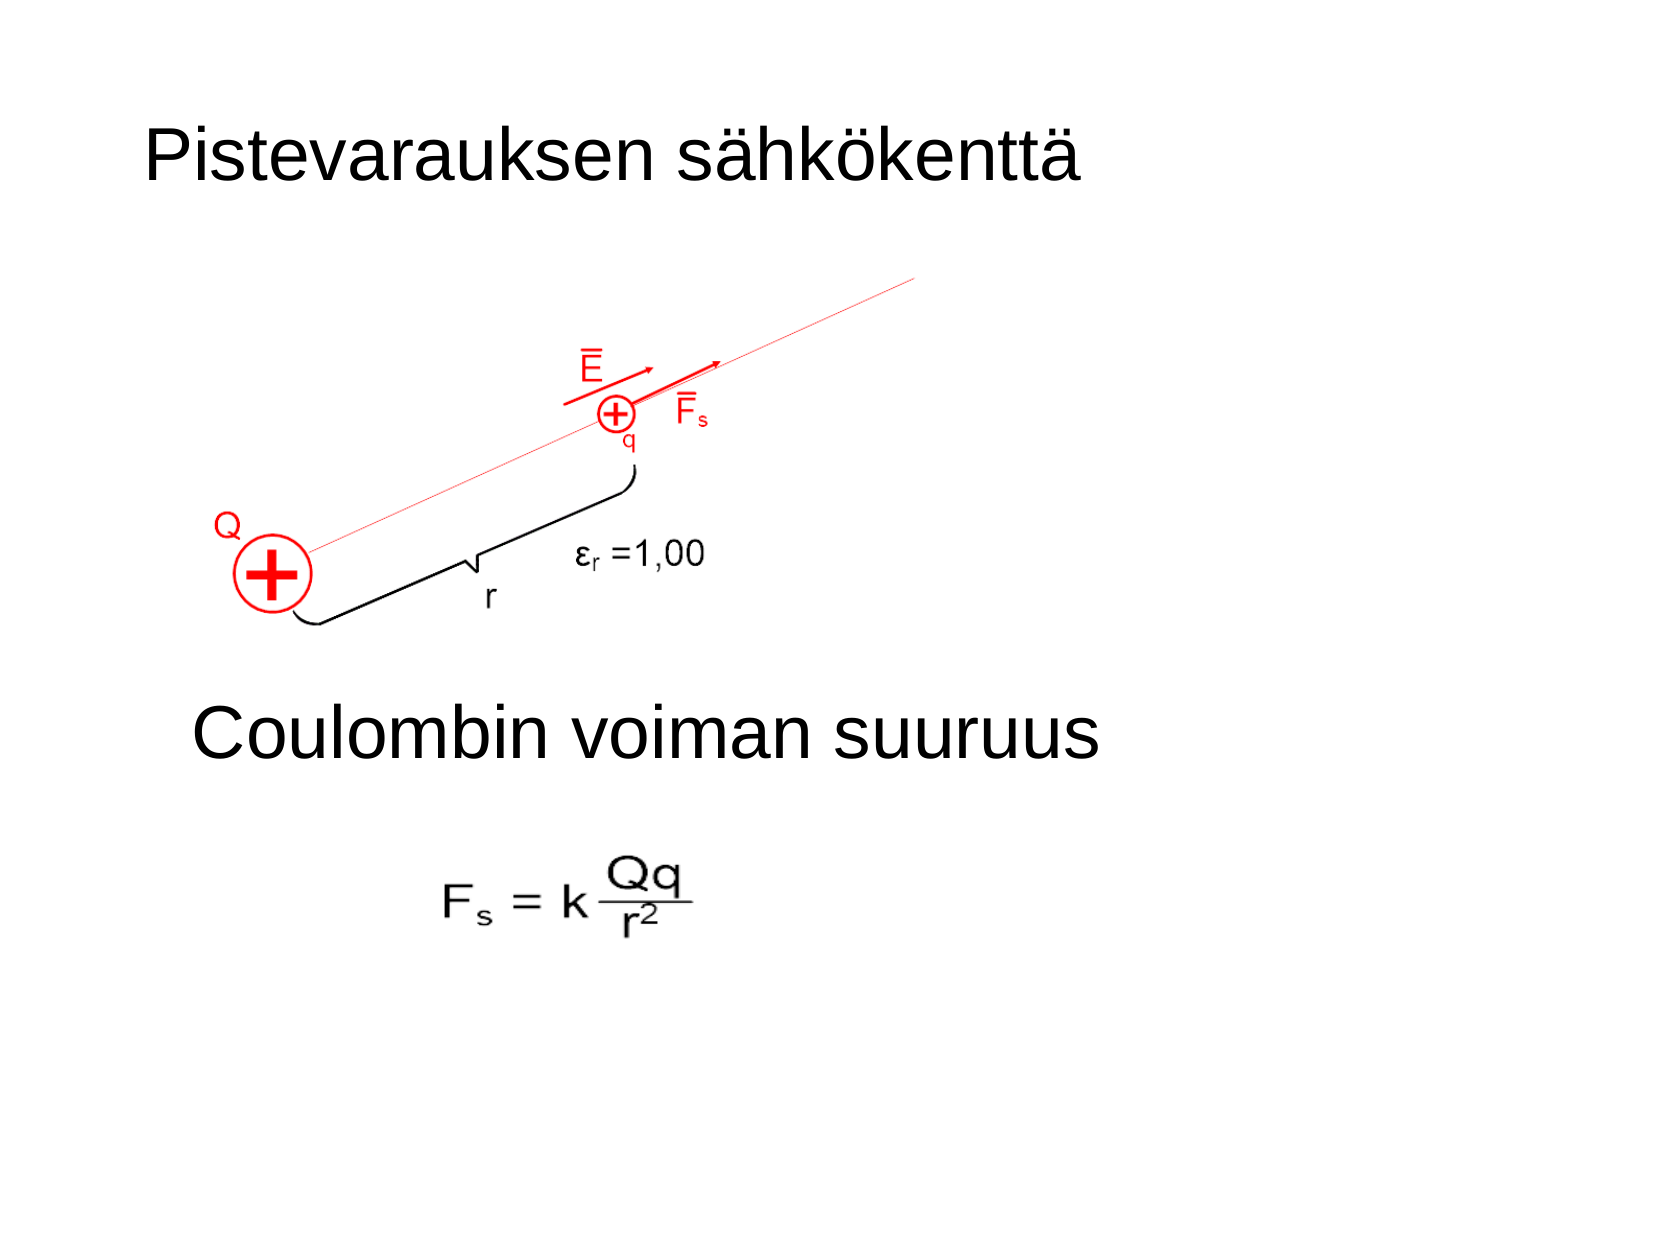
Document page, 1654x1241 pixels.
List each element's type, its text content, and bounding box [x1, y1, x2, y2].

text_box Coulombin voiman suuruus [177, 684, 1217, 957]
picture [145, 240, 934, 709]
text_box Pistevarauksen sähkökenttä [128, 105, 1418, 378]
picture [413, 826, 711, 960]
